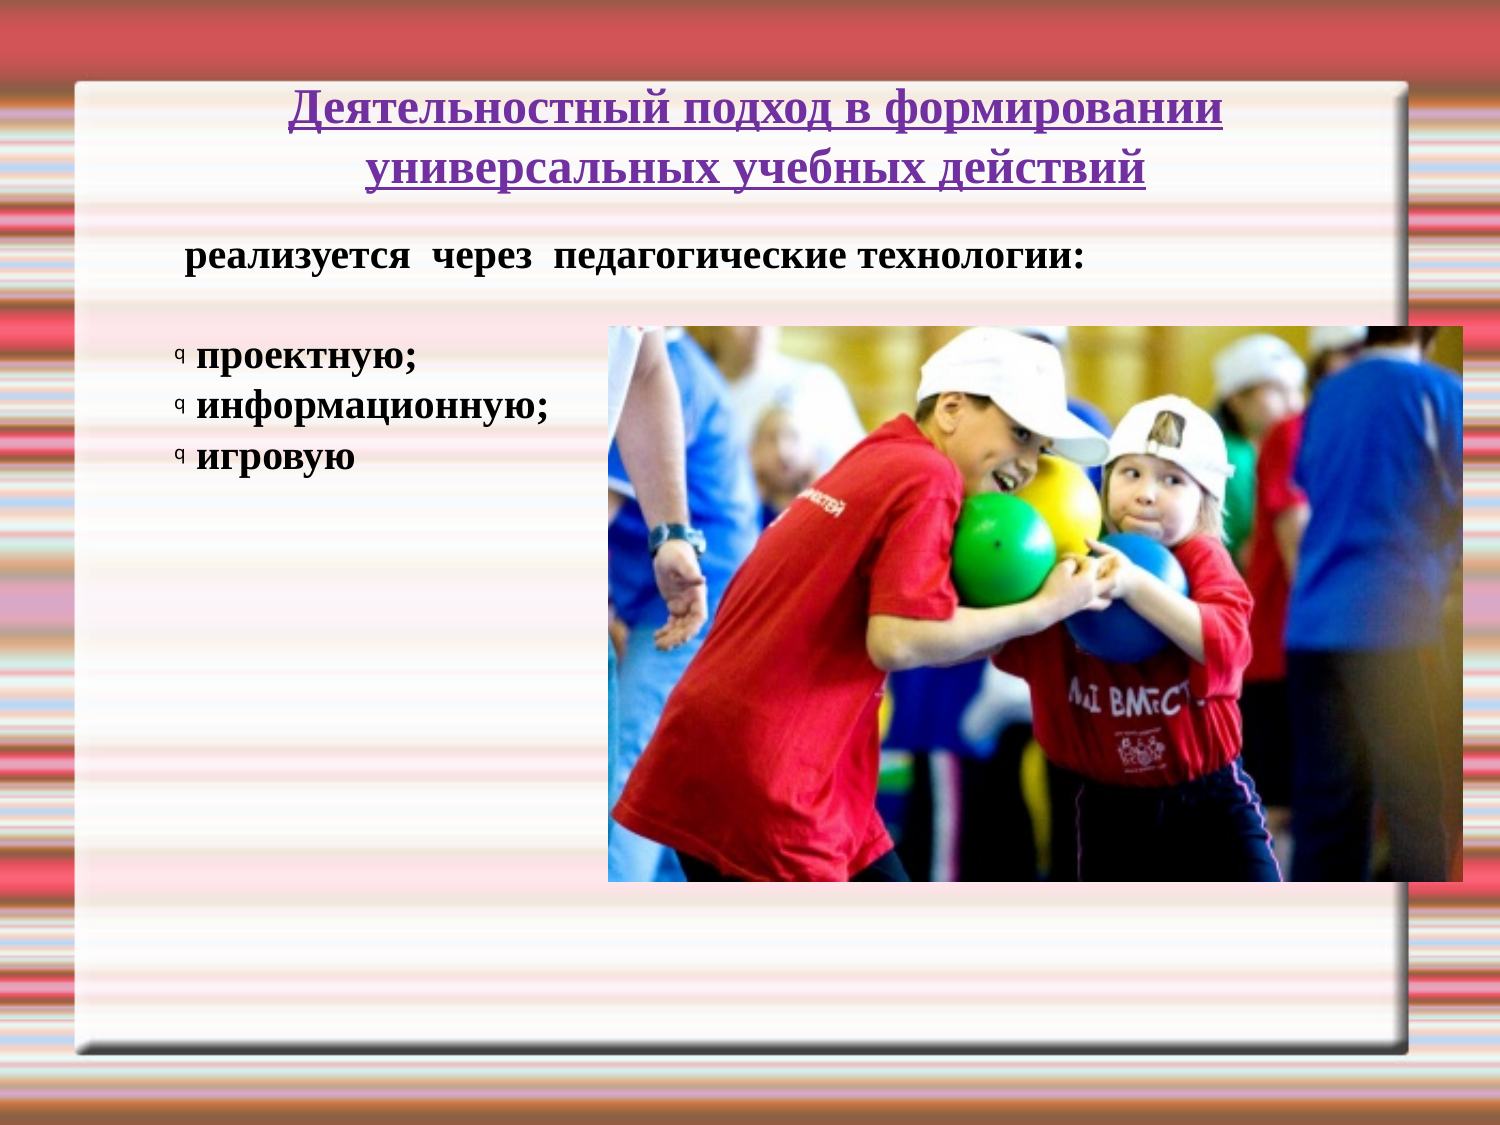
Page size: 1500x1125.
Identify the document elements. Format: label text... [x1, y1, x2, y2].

picture [0, 0, 1500, 1125]
text_box реализуется через педагогические технологии: проектную; информационную; игровую [159, 219, 1365, 485]
text_box Деятельностный подход в формировании универсальных учебных действий [206, 66, 1306, 202]
